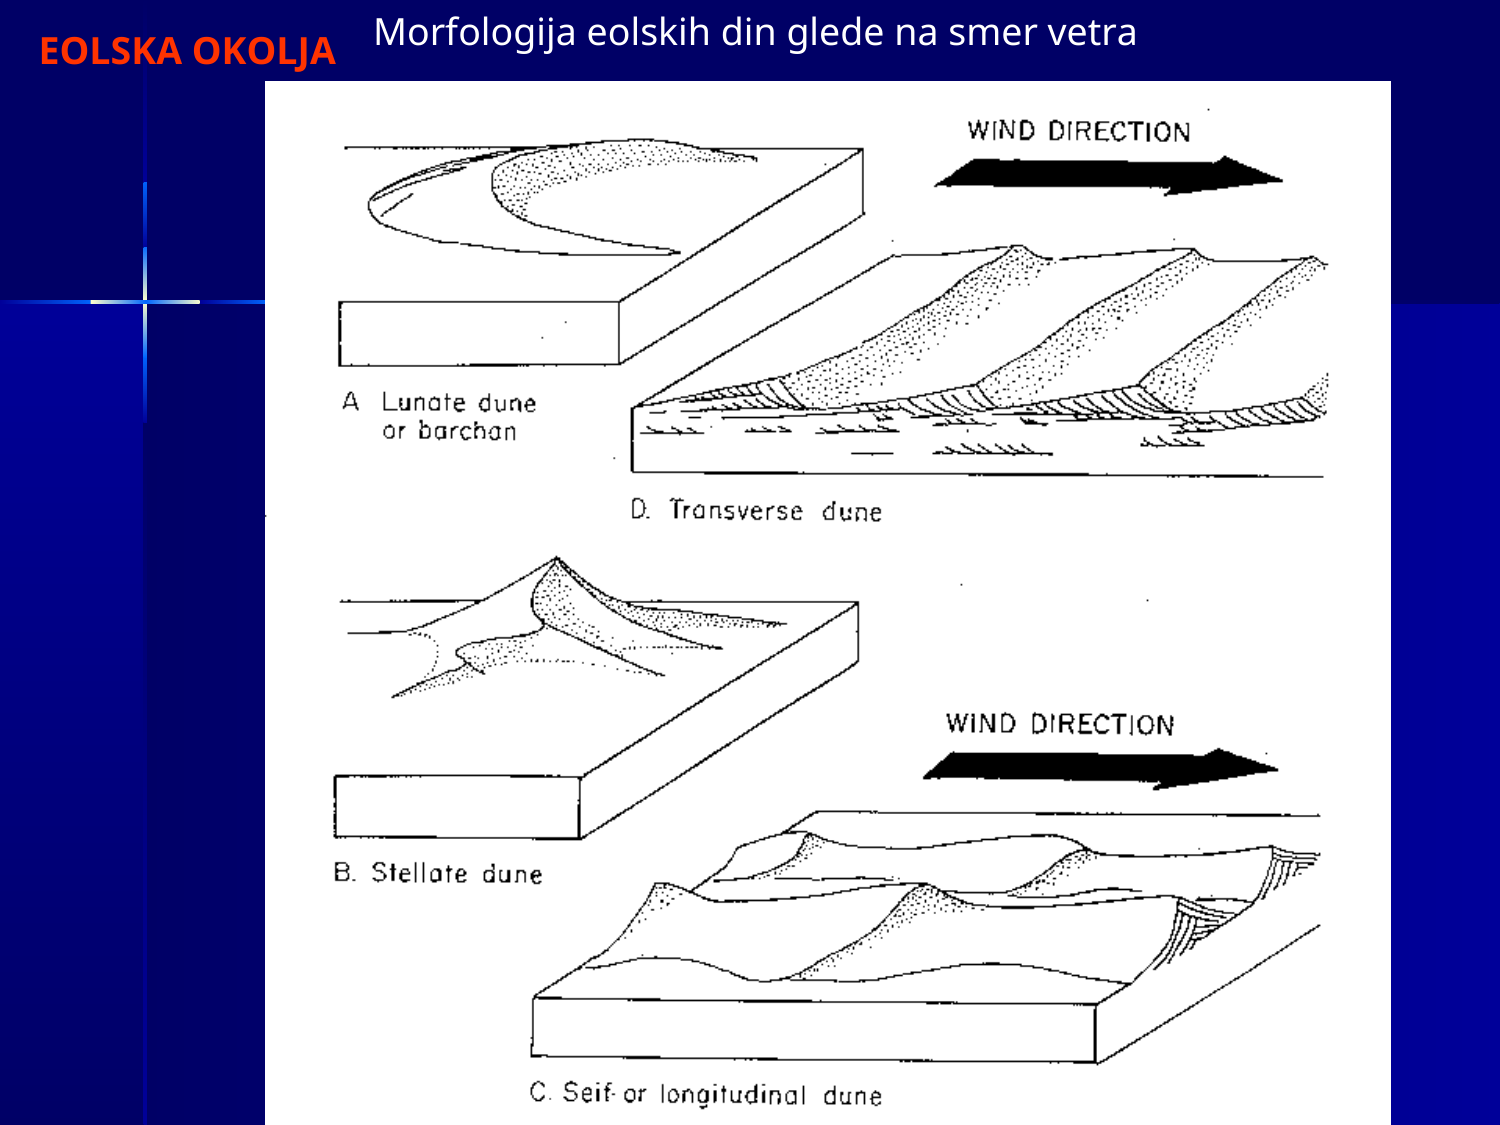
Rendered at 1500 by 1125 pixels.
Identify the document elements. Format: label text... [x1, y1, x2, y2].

text_box Morfologija eolskih din glede na smer vetra [358, 0, 1154, 61]
picture [265, 81, 1391, 1125]
text_box EOLSKA OKOLJA [23, 18, 352, 80]
